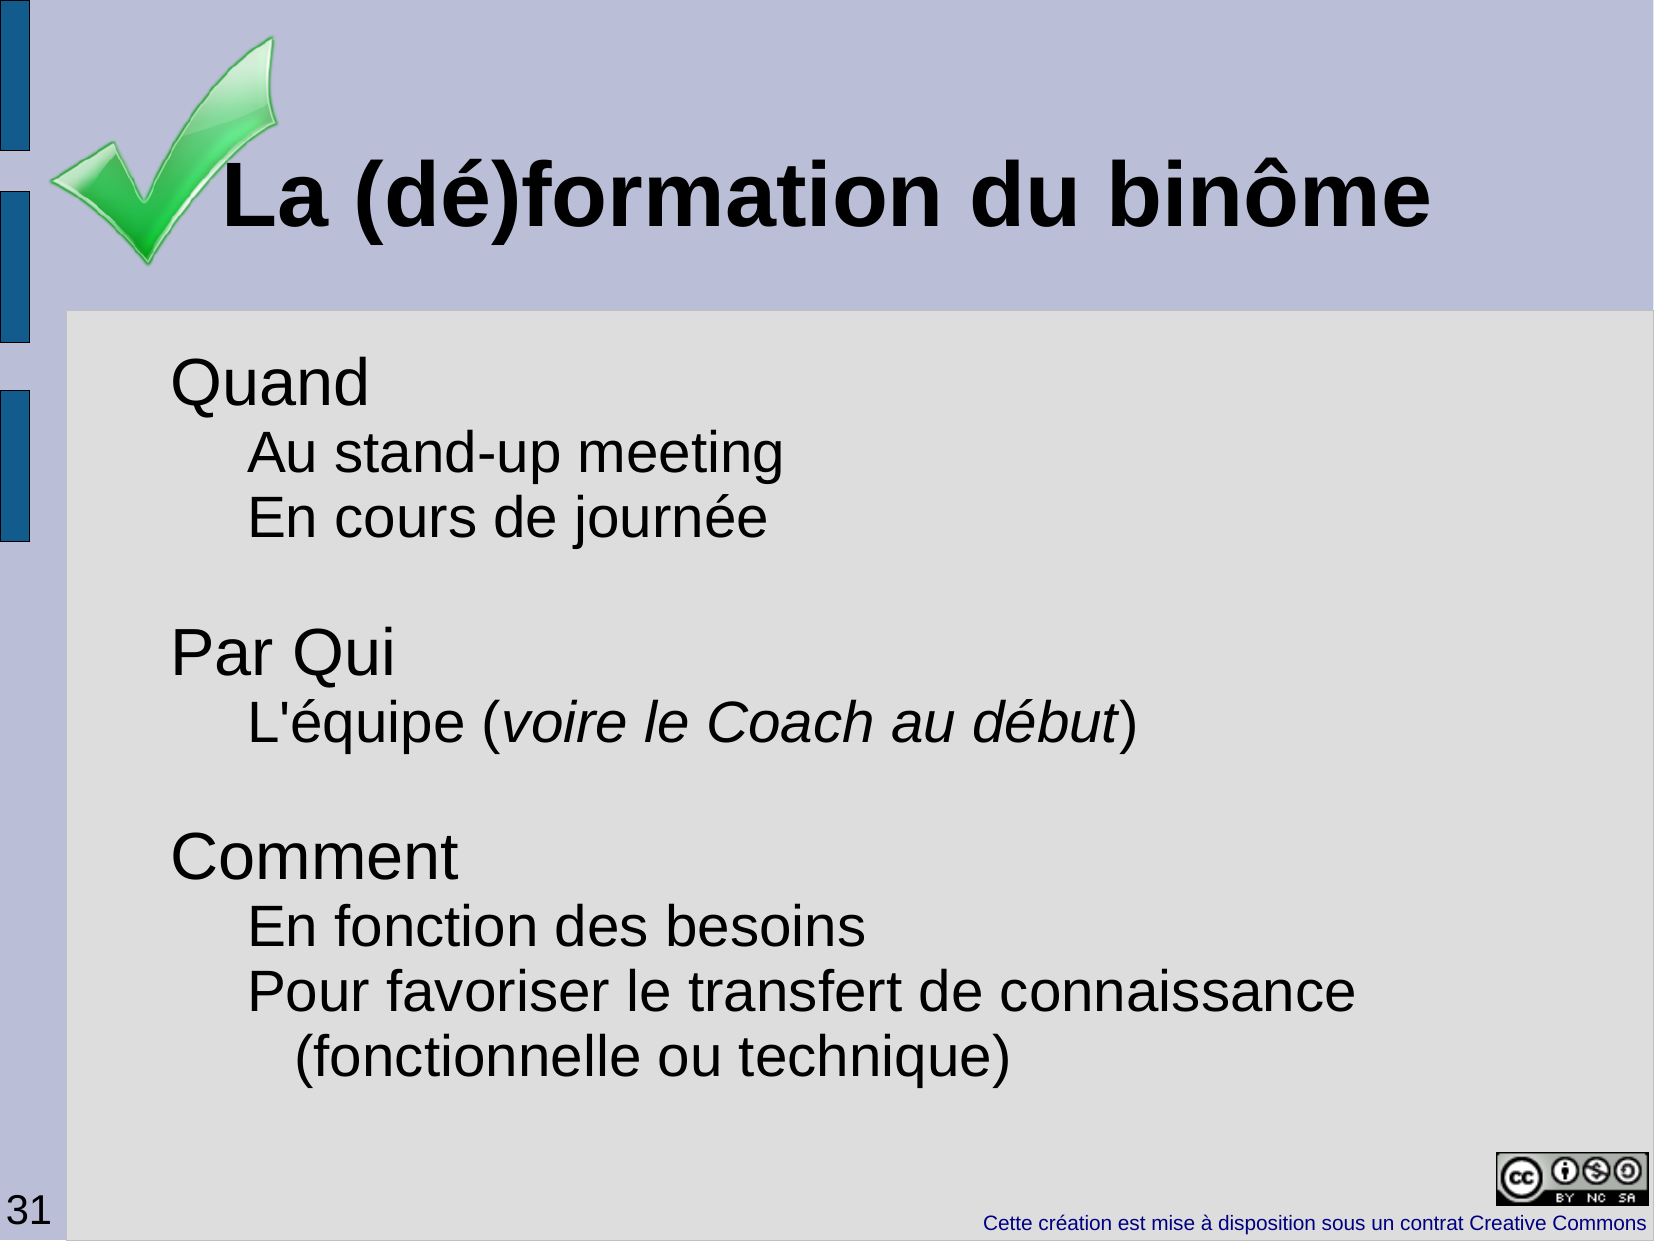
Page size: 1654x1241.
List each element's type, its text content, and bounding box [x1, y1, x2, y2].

picture [1496, 1152, 1649, 1206]
picture [41, 29, 284, 272]
list Quand Au stand-up meeting En cours de journée Par Qui L'équipe (voire le Coach au début) Comment En fonction des besoins Pour favoriser le transfert de connaissance (fonctionnelle ou technique) [152, 344, 1534, 1127]
title La (dé)formation du binôme [121, 91, 1534, 299]
